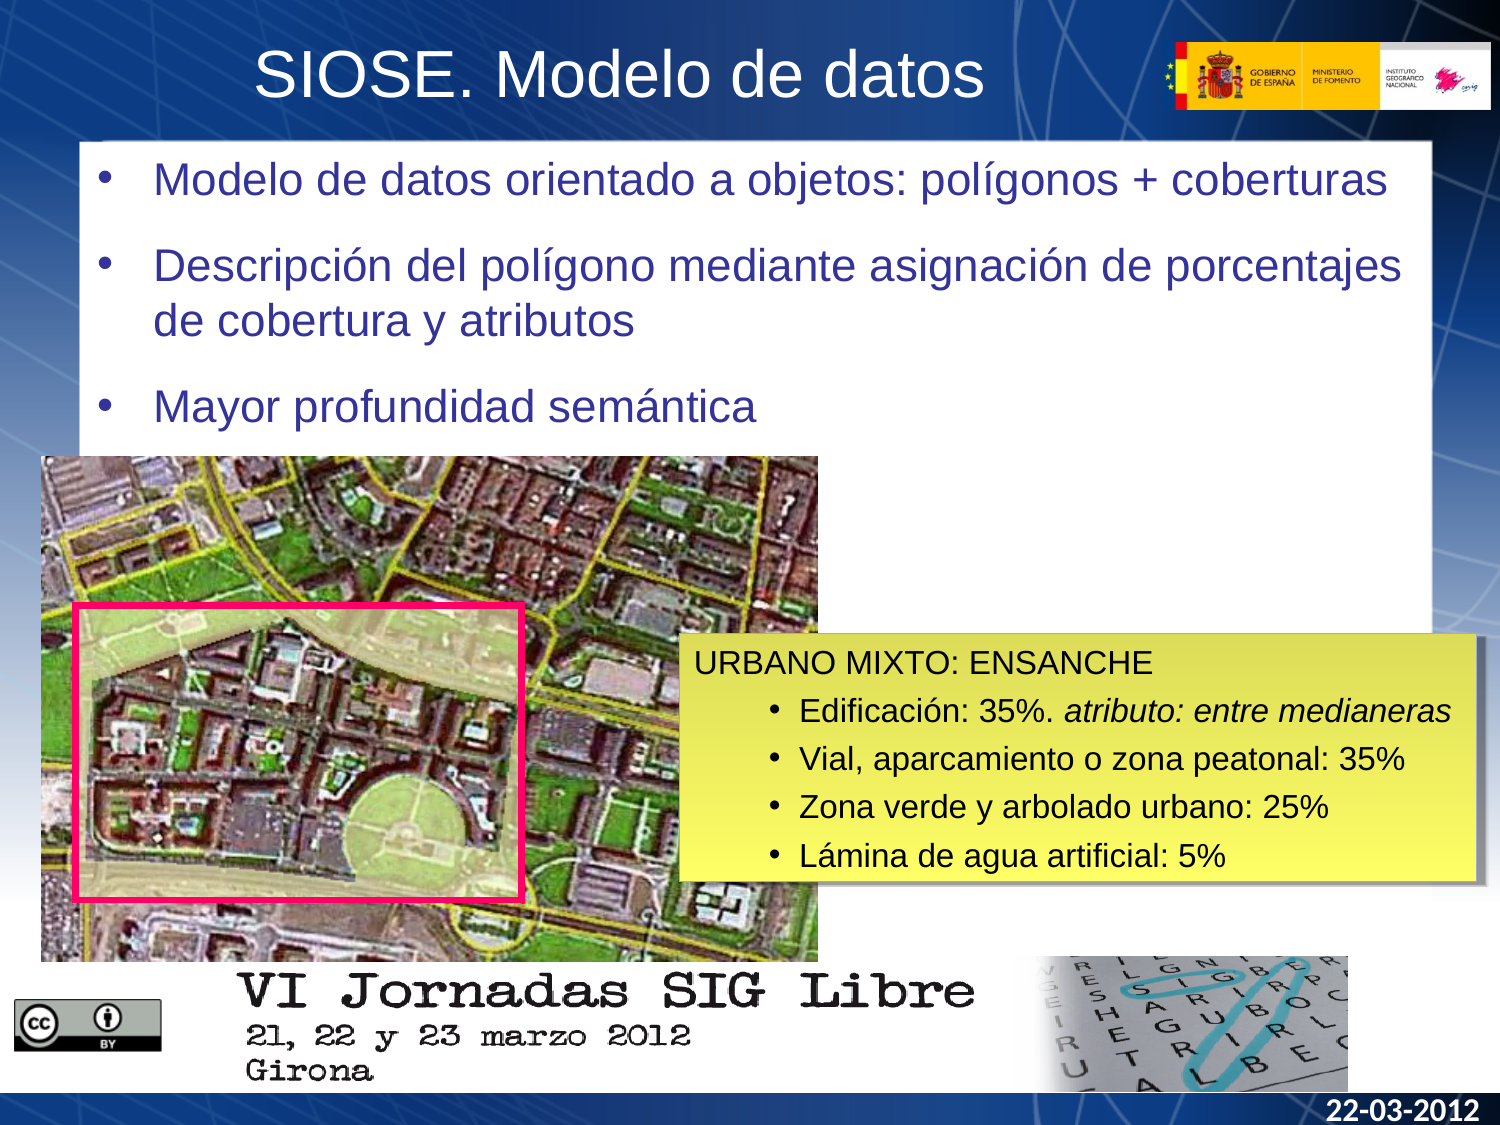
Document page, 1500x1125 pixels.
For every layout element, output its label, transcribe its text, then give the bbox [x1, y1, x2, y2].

title SIOSE. Modelo de datos [82, 0, 1158, 141]
picture [0, 0, 1500, 1125]
list Modelo de datos orientado a objetos: polígonos + coberturas Descripción del polígono mediante asignación de porcentajes de cobertura y atributos Mayor profundidad semántica [82, 141, 1430, 480]
text_box URBANO MIXTO: ENSANCHE Edificación: 35%. atributo: entre medianeras Vial, aparcamiento o zona peatonal: 35% Zona verde y arbolado urbano: 25% Lámina de agua artificial: 5% [679, 633, 1477, 882]
